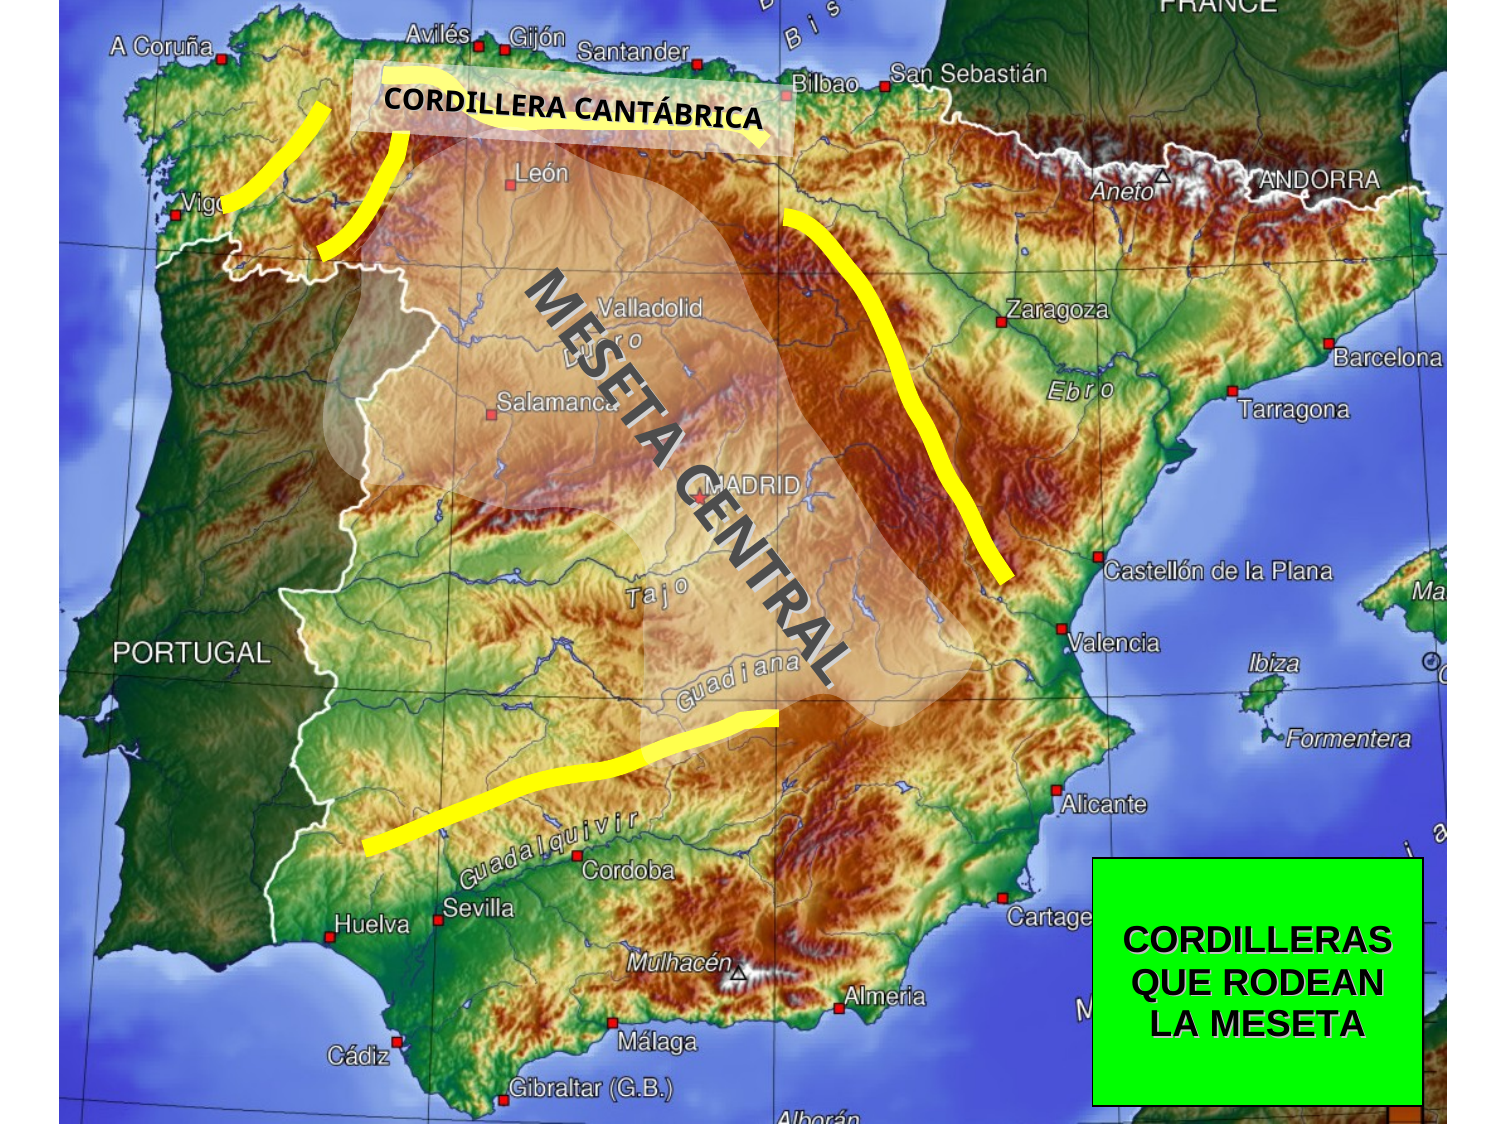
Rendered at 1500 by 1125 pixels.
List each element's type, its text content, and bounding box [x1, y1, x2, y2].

text_box [322, 138, 975, 768]
picture [59, 0, 1447, 1124]
text_box CORDILLERAS QUE RODEAN LA MESETA [1092, 857, 1424, 1106]
text_box MESETA CENTRAL [768, 694, 869, 768]
text_box CORDILLERA CANTÁBRICA [349, 58, 798, 157]
